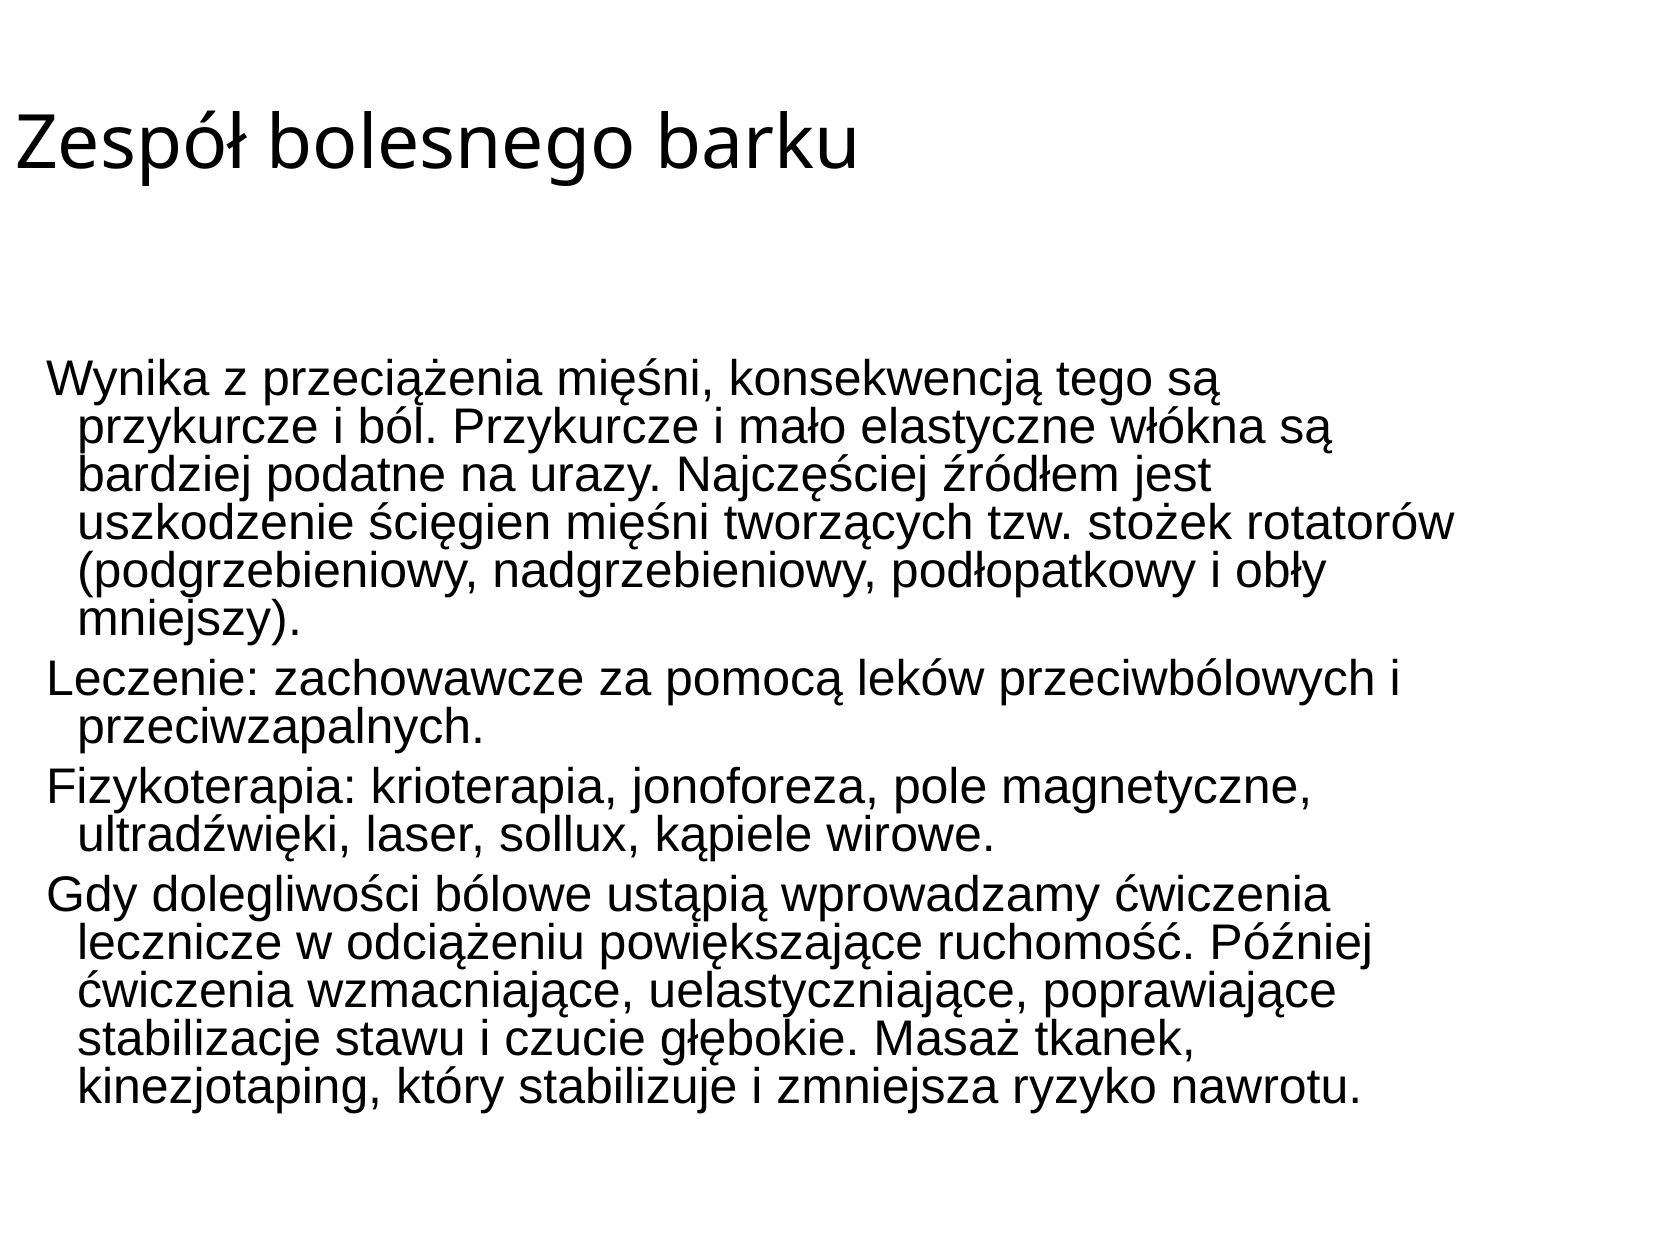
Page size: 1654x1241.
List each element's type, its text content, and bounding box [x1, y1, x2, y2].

title Zespół bolesnego barku [0, 41, 1489, 248]
list Wynika z przeciążenia mięśni, konsekwencją tego są przykurcze i ból. Przykurcze i mało elastyczne włókna są bardziej podatne na urazy. Najczęściej źródłem jest uszkodzenie ścięgien mięśni tworzących tzw. stożek rotatorów (podgrzebieniowy, nadgrzebieniowy, podłopatkowy i obły mniejszy). Leczenie: zachowawcze za pomocą leków przeciwbólowych i przeciwzapalnych. Fizykoterapia: krioterapia, jonoforeza, pole magnetyczne, ultradźwięki, laser, sollux, kąpiele wirowe. Gdy dolegliwości bólowe ustąpią wprowadzamy ćwiczenia lecznicze w odciążeniu powiększające ruchomość. Później ćwiczenia wzmacniające, uelastyczniające, poprawiające stabilizacje stawu i czucie głębokie. Masaż tkanek, kinezjotaping, który stabilizuje i zmniejsza ryzyko nawrotu. [0, 277, 1489, 1128]
